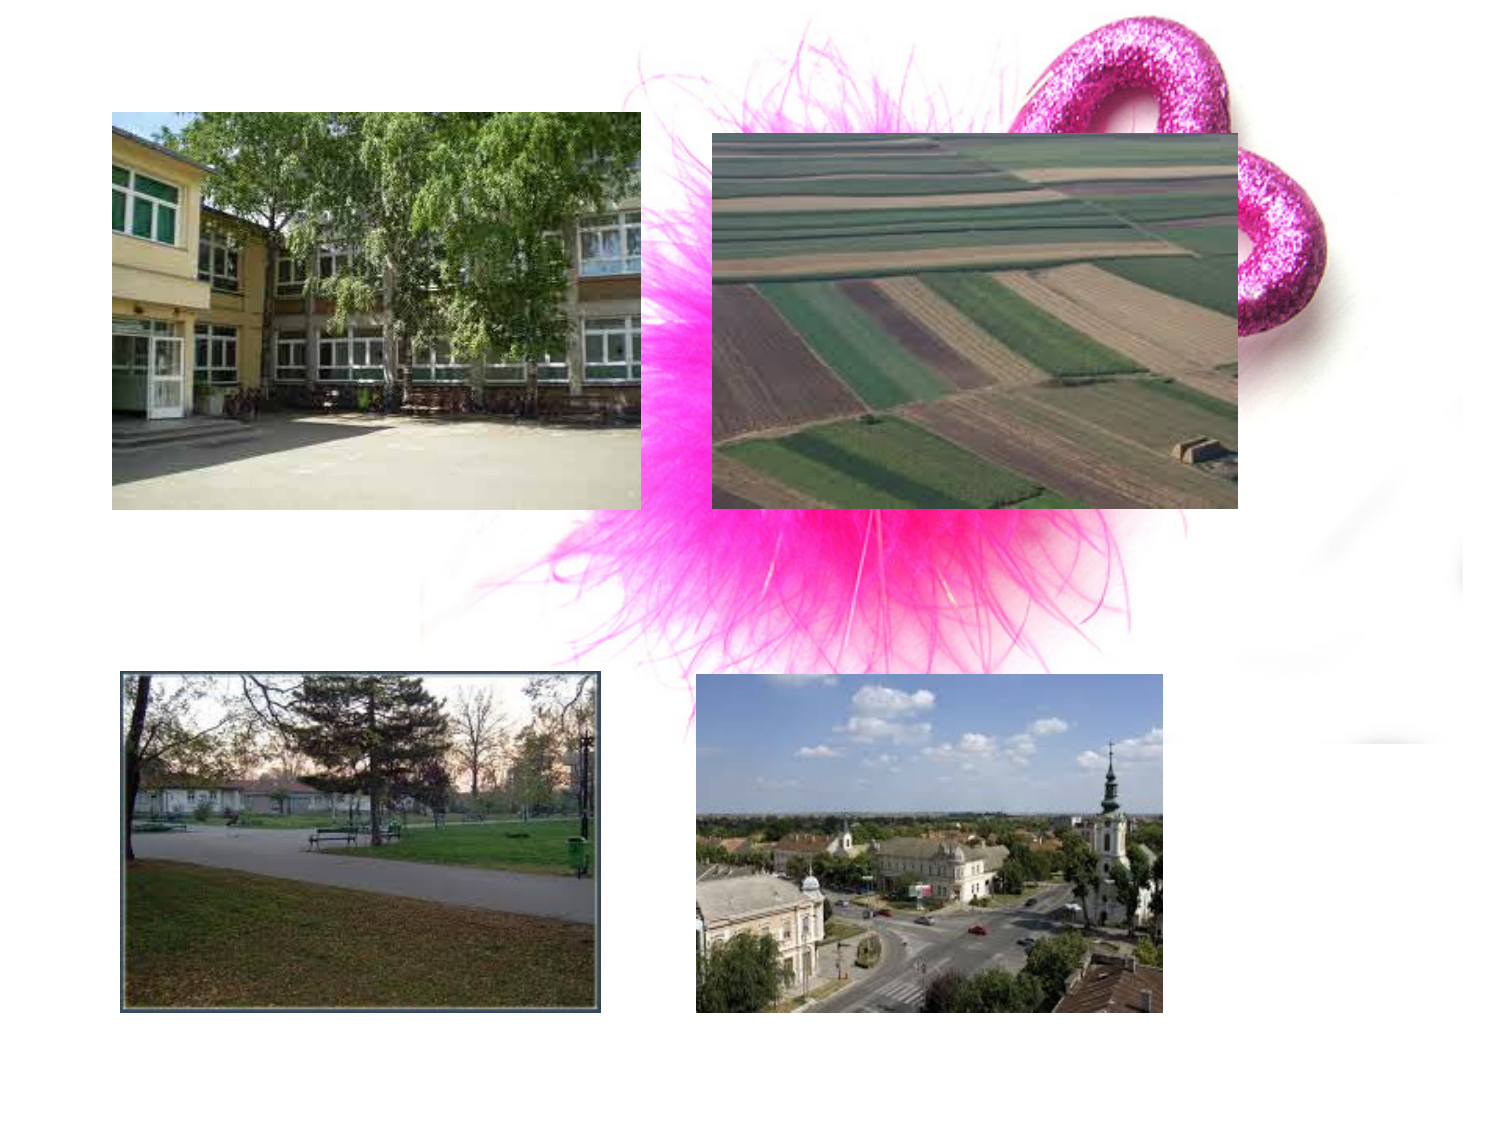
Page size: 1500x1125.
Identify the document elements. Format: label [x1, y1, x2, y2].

picture [112, 0, 1463, 1013]
